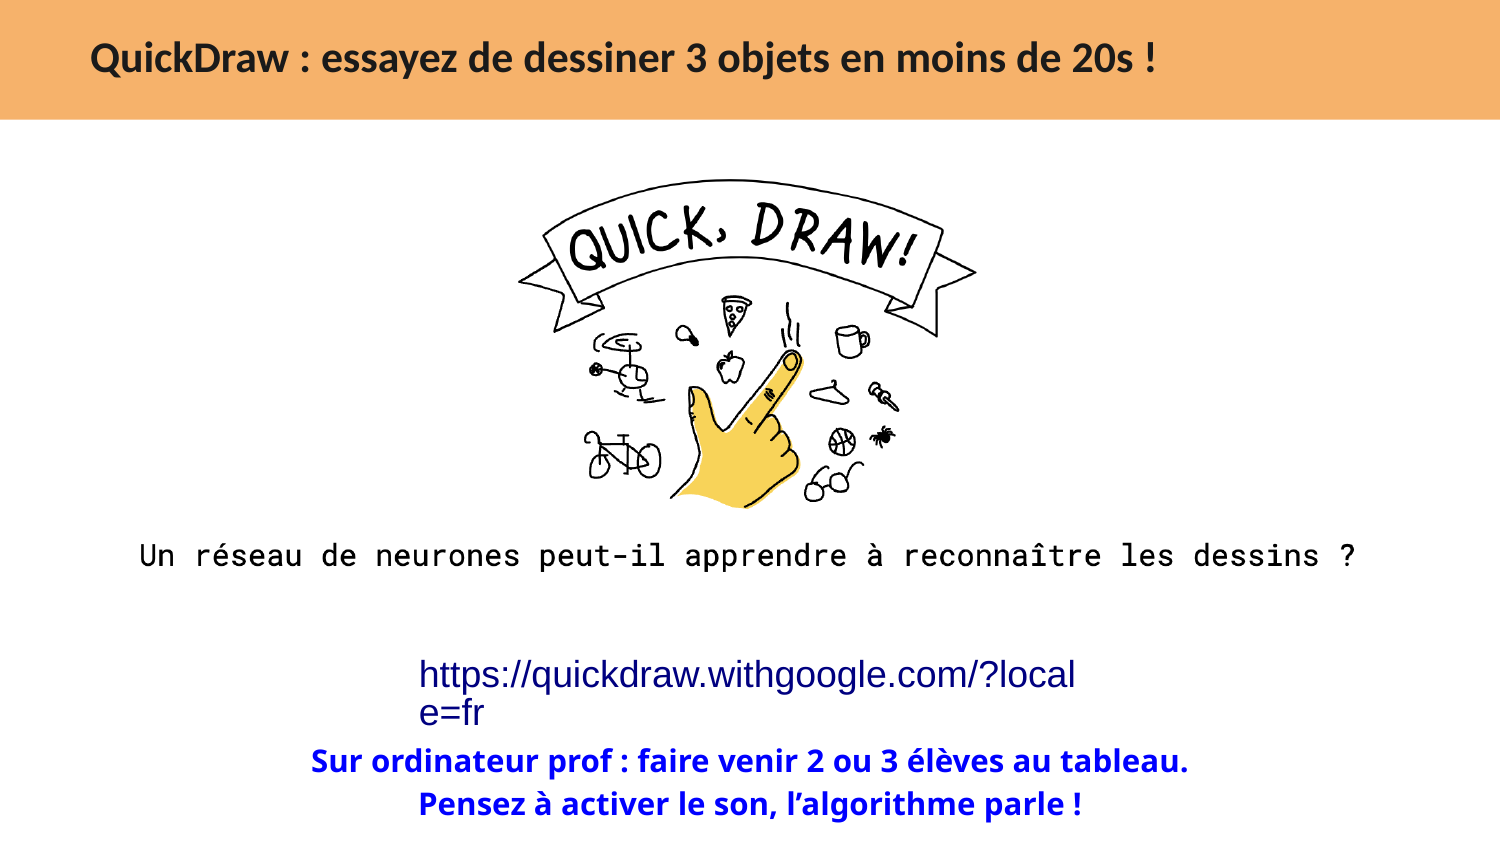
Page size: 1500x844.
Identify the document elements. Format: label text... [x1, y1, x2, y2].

list QuickDraw : essayez de dessiner 3 objets en moins de 20s ! [0, 0, 1500, 120]
picture [84, 146, 1416, 590]
text_box Sur ordinateur prof : faire venir 2 ou 3 élèves au tableau. Pensez à activer le son, l’algorithme parle ! [84, 747, 1425, 811]
text_box https://quickdraw.withgoogle.com/?locale=fr [403, 635, 1096, 711]
